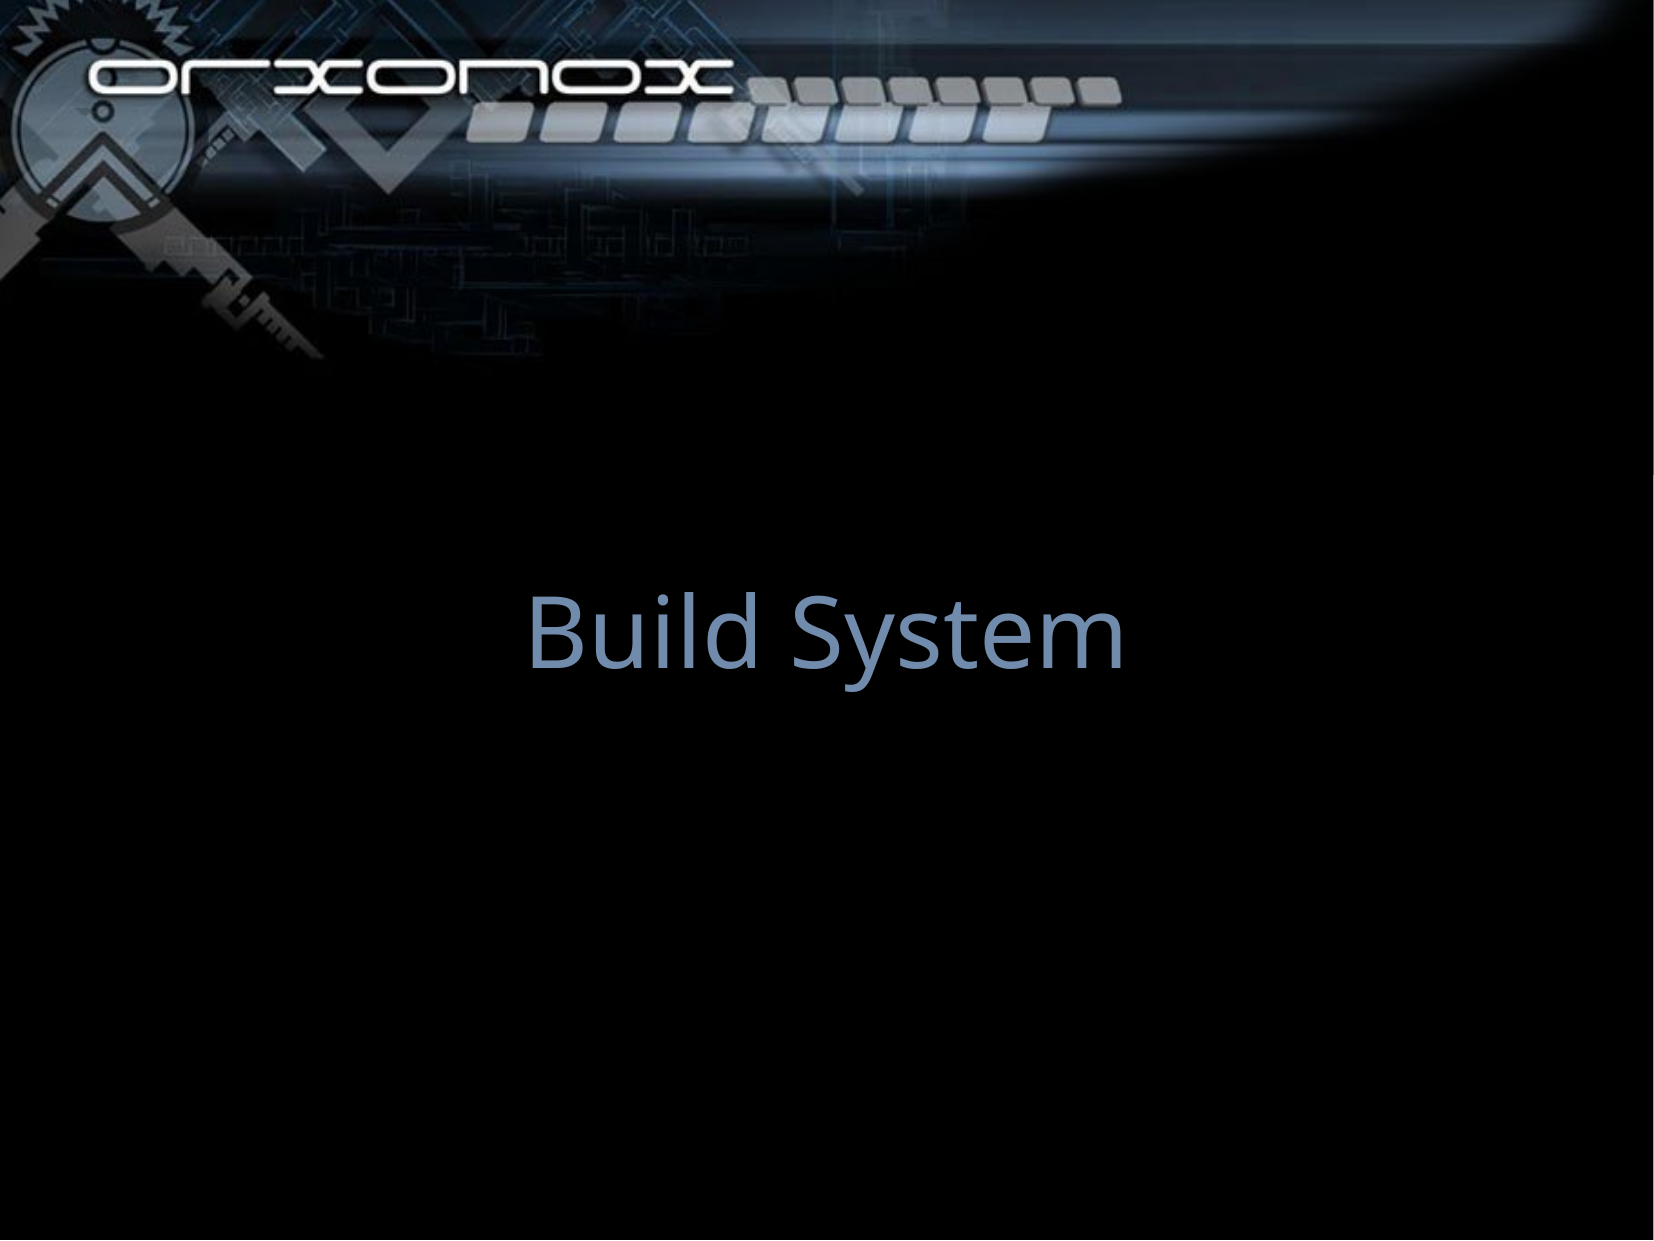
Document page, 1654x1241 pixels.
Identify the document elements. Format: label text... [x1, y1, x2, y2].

text_box Build System [339, 554, 1314, 686]
picture [0, 0, 1654, 475]
